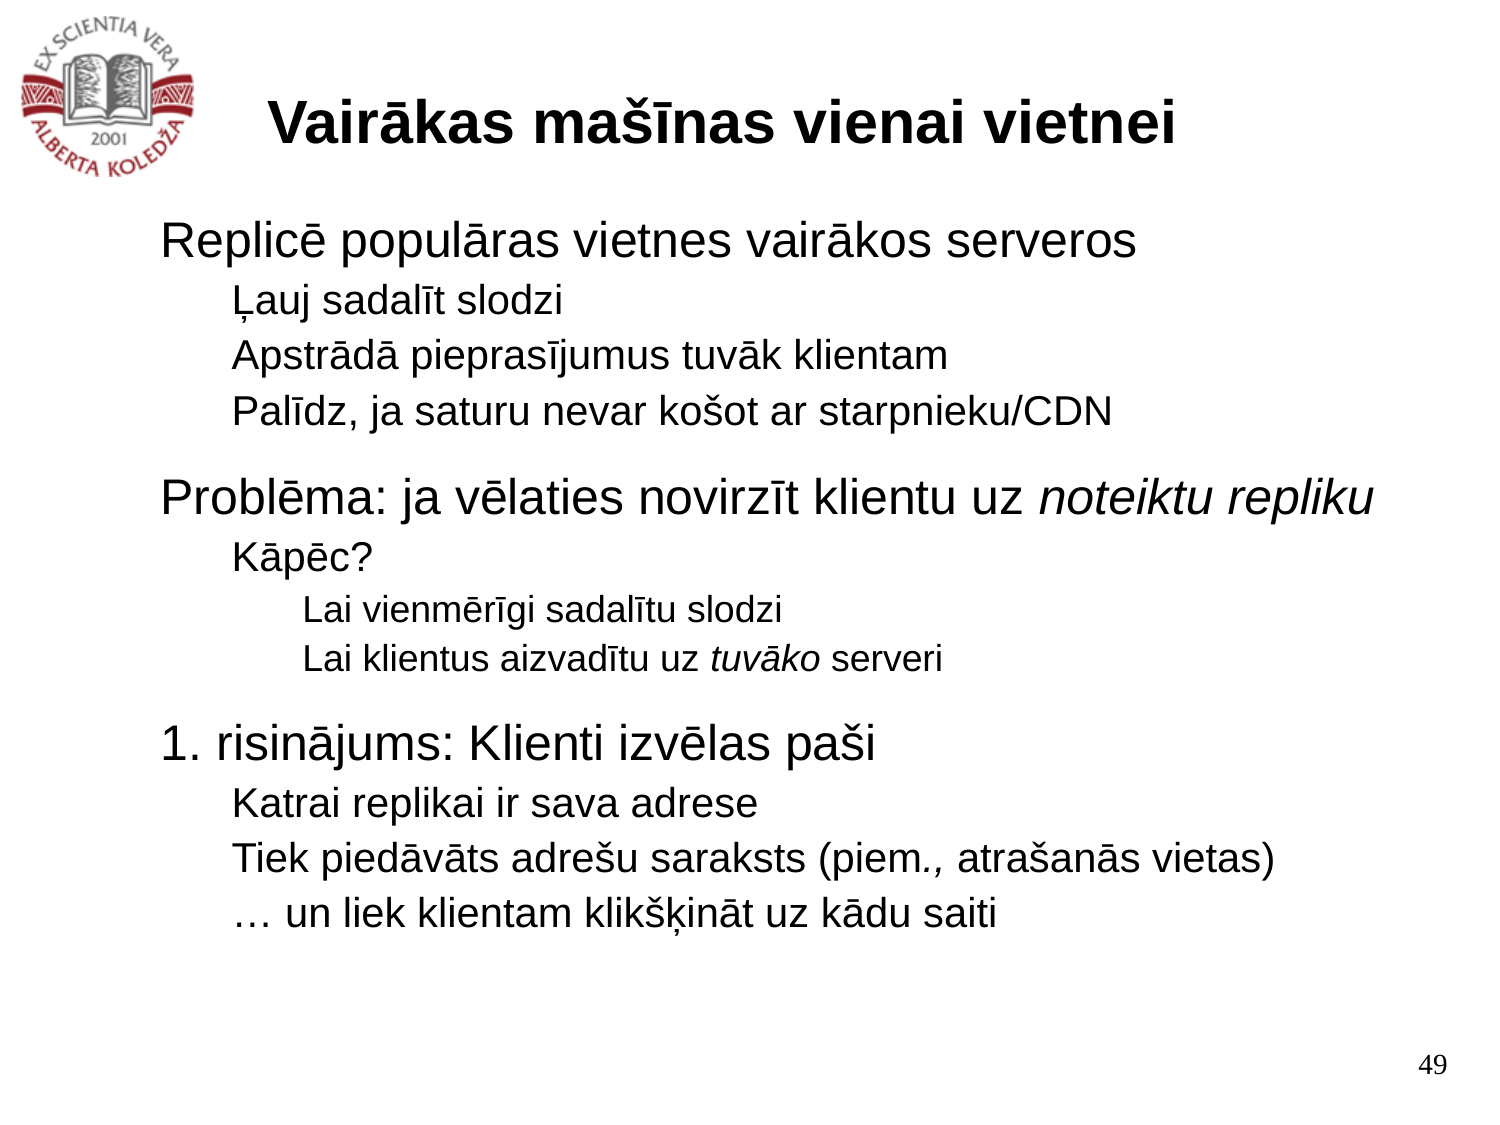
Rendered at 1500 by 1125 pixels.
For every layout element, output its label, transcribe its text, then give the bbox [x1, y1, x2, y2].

picture [21, 16, 194, 177]
list Replicē populāras vietnes vairākos serveros Ļauj sadalīt slodzi Apstrādā pieprasījumus tuvāk klientam Palīdz, ja saturu nevar košot ar starpnieku/CDN Problēma: ja vēlaties novirzīt klientu uz noteiktu repliku Kāpēc? Lai vienmērīgi sadalītu slodzi Lai klientus aizvadītu uz tuvāko serveri 1. risinājums: Klienti izvēlas paši Katrai replikai ir sava adrese Tiek piedāvāts adrešu saraksts (piem., atrašanās vietas) … un liek klientam klikšķināt uz kādu saiti [74, 200, 1463, 1101]
title Vairākas mašīnas vienai vietnei [50, 62, 1374, 175]
